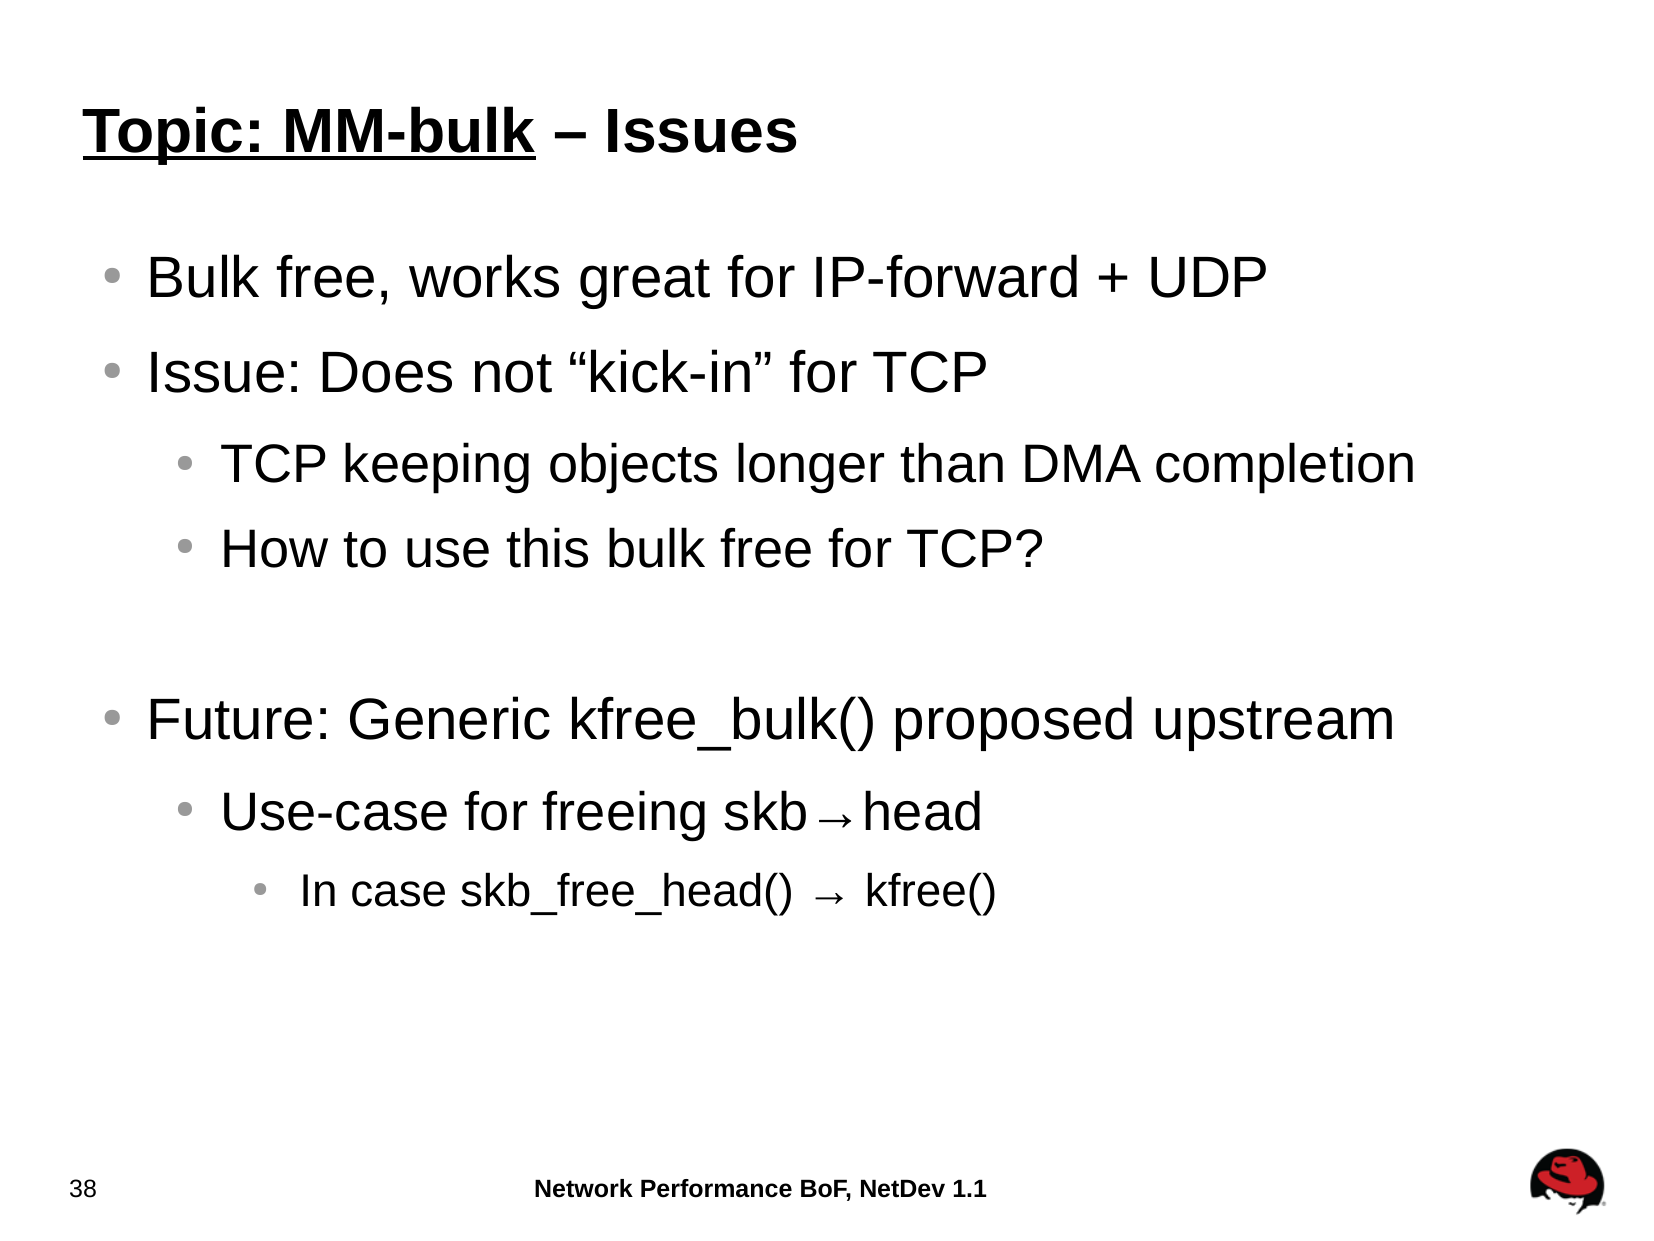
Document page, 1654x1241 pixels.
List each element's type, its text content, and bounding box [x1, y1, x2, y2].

list Bulk free, works great for IP-forward + UDP Issue: Does not “kick-in” for TCP TCP keeping objects longer than DMA completion How to use this bulk free for TCP? Future: Generic kfree_bulk() proposed upstream Use-case for freeing skb→head In case skb_free_head() → kfree() [86, 244, 1575, 1039]
title Topic: MM-bulk – Issues [82, 37, 1571, 226]
picture [1529, 1146, 1612, 1224]
